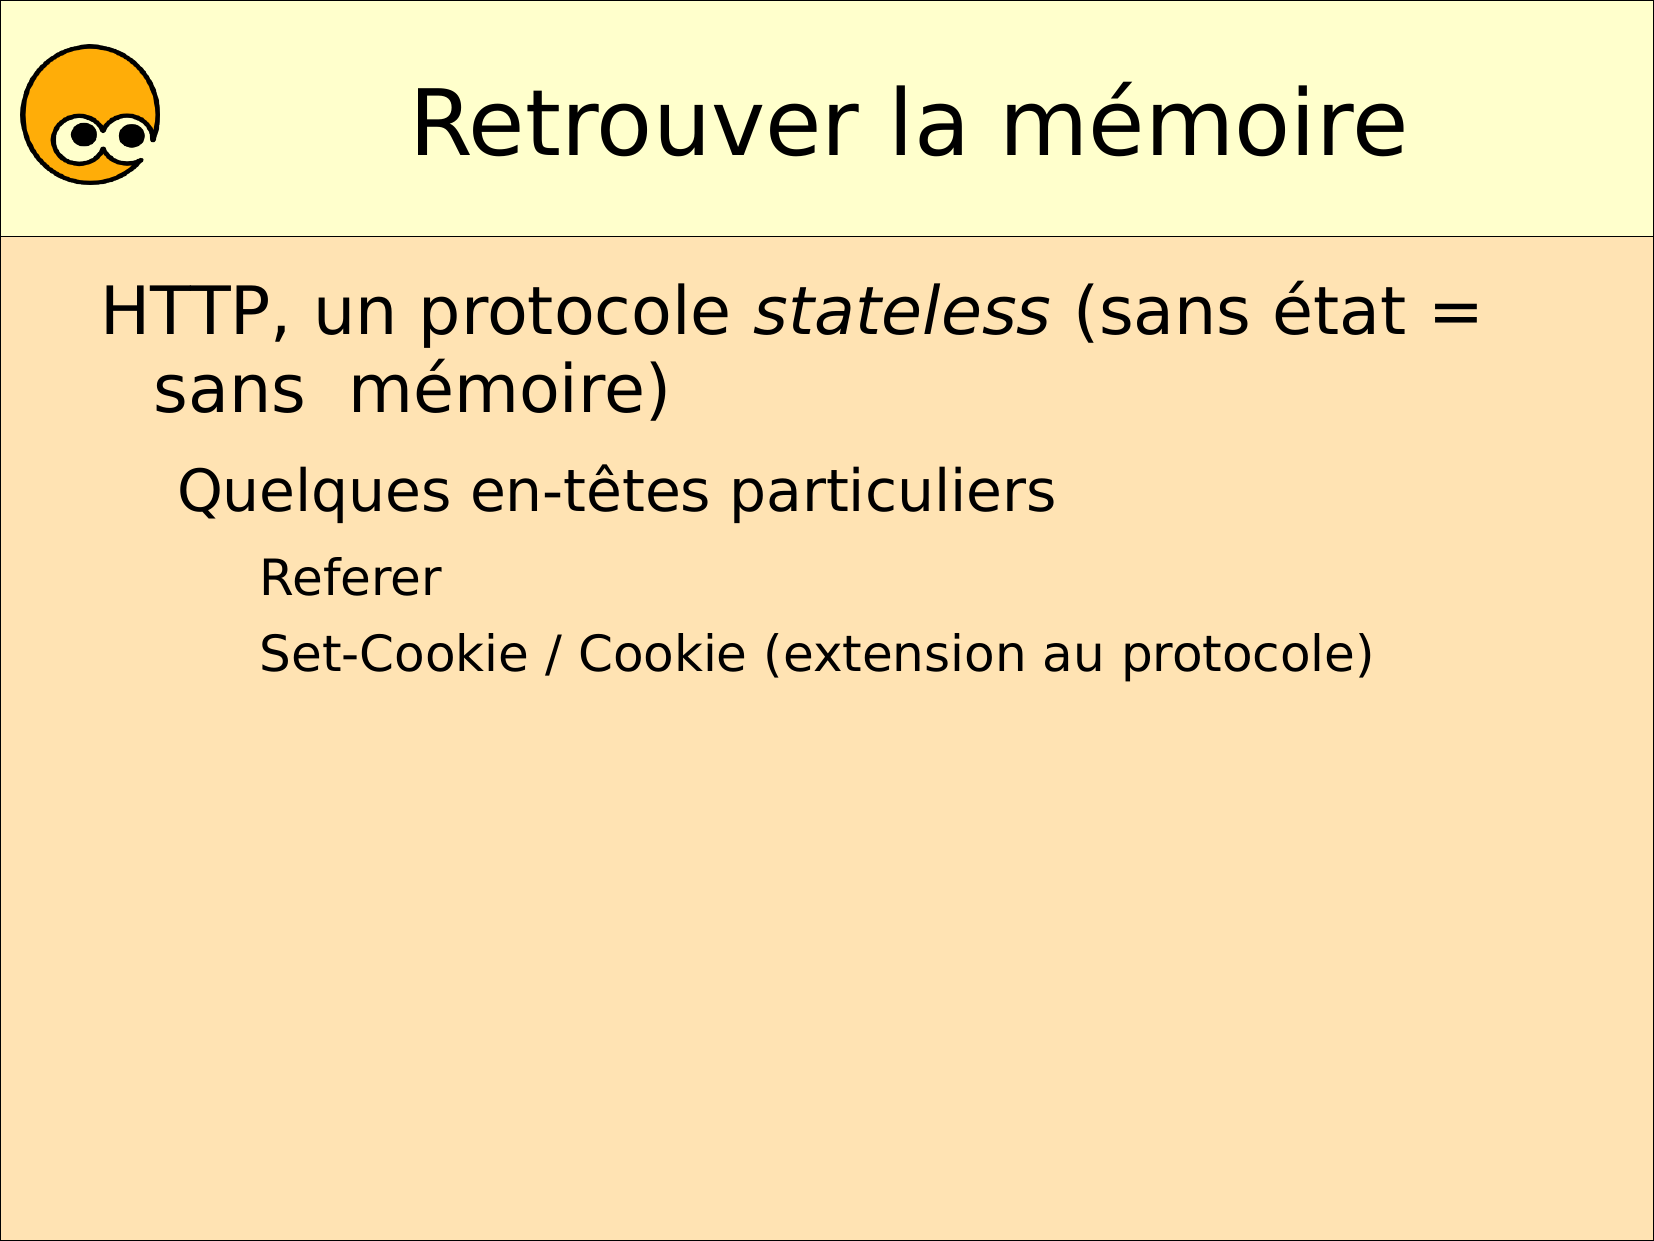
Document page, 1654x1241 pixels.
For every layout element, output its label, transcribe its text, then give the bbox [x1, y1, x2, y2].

list HTTP, un protocole stateless (sans état = sans mémoire) Quelques en-têtes particuliers Referer Set-Cookie / Cookie (extension au protocole) [82, 272, 1571, 717]
picture [20, 44, 160, 185]
title Retrouver la mémoire [165, 27, 1654, 220]
